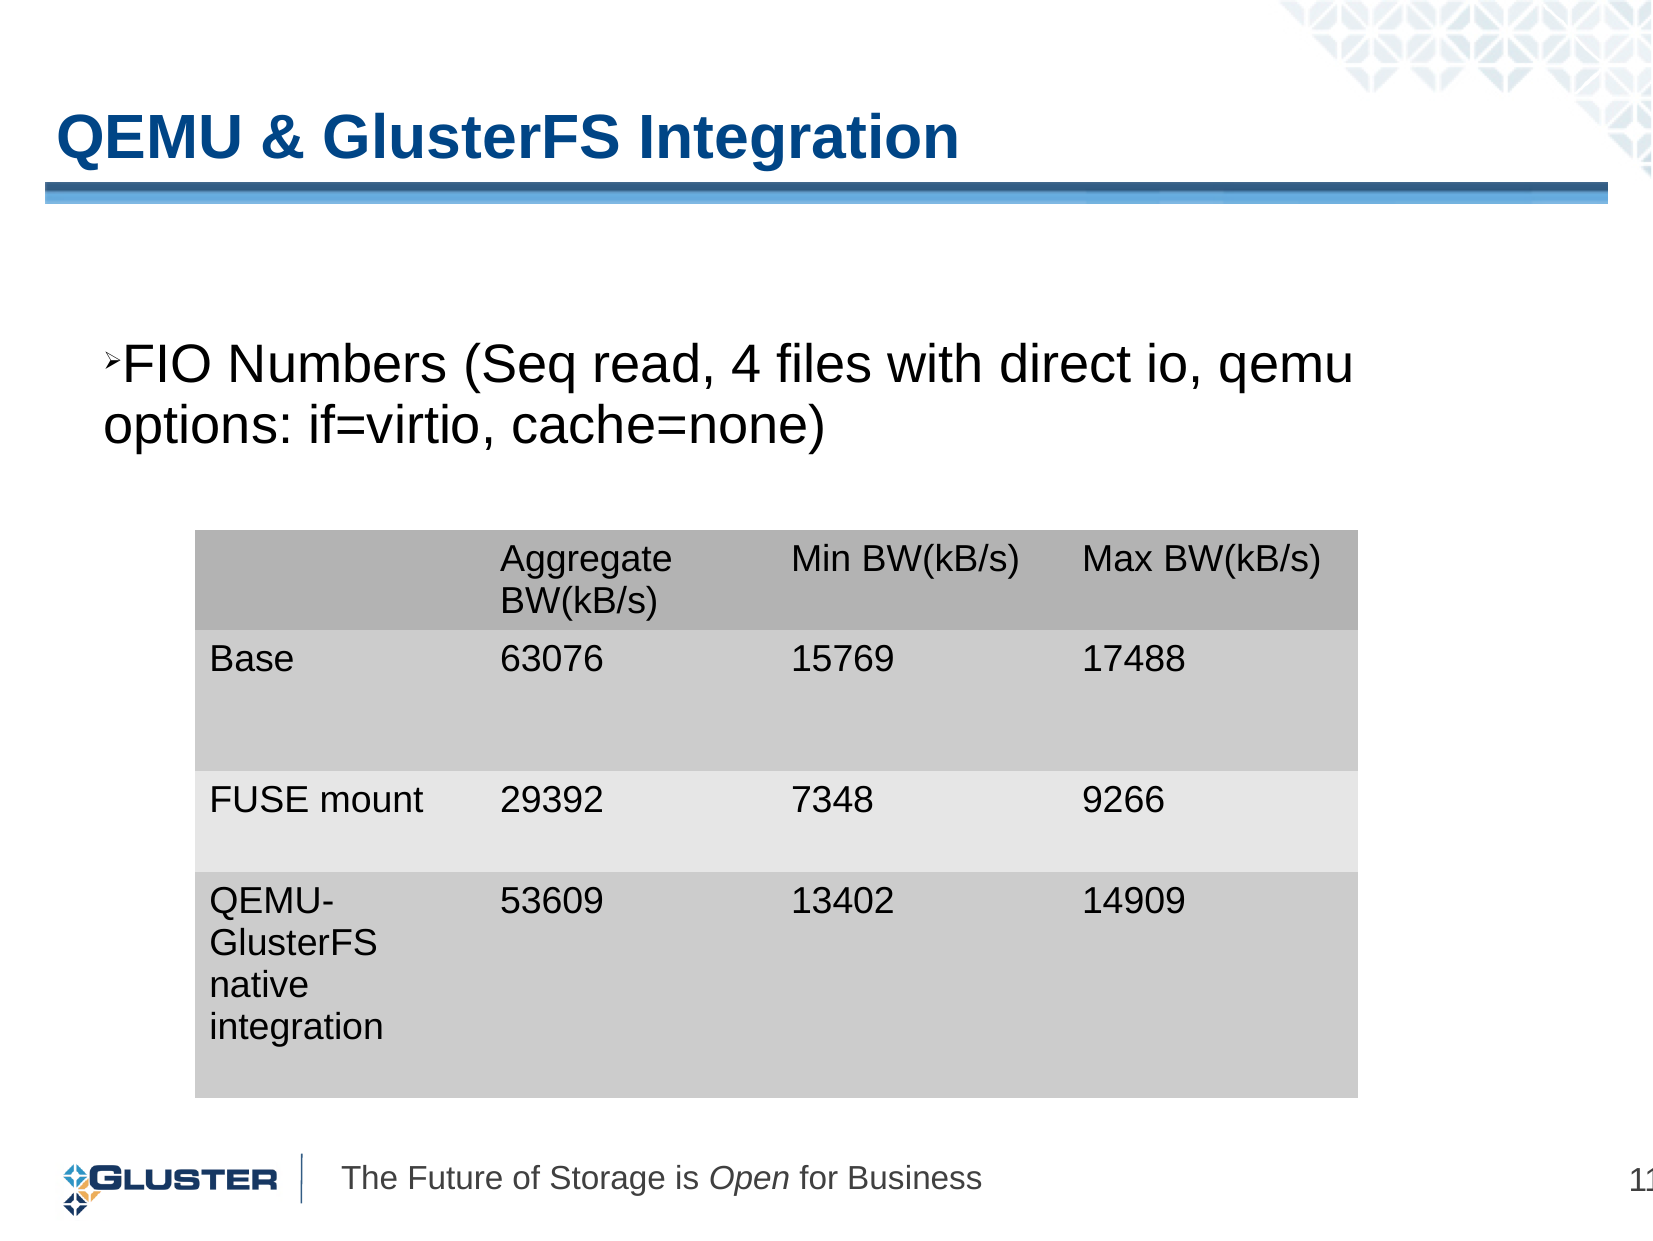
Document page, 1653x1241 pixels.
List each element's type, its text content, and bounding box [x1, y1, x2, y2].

picture [45, 0, 1652, 204]
picture [38, 1145, 292, 1237]
table_cell 7348 [776, 771, 1067, 872]
table_cell QEMU-GlusterFS native integration [195, 872, 485, 1098]
table_cell 63076 [485, 630, 776, 771]
table_cell 13402 [776, 872, 1067, 1098]
table_cell 29392 [485, 771, 776, 872]
table_cell Base [195, 630, 485, 771]
text_box FIO Numbers (Seq read, 4 files with direct io, qemu options: if=virtio, cache=none) [88, 265, 1418, 807]
table_header Aggregate BW(kB/s) [485, 530, 776, 630]
table_cell 53609 [485, 872, 776, 1098]
table_header Min BW(kB/s) [776, 530, 1067, 630]
text_box QEMU & GlusterFS Integration [41, 94, 1400, 180]
table_header Max BW(kB/s) [1067, 530, 1358, 630]
table_cell 17488 [1067, 630, 1358, 771]
table_header [195, 530, 485, 630]
table_cell FUSE mount [195, 771, 485, 872]
table_cell 14909 [1067, 872, 1358, 1098]
table_cell 9266 [1067, 771, 1358, 872]
table_cell 15769 [776, 630, 1067, 771]
